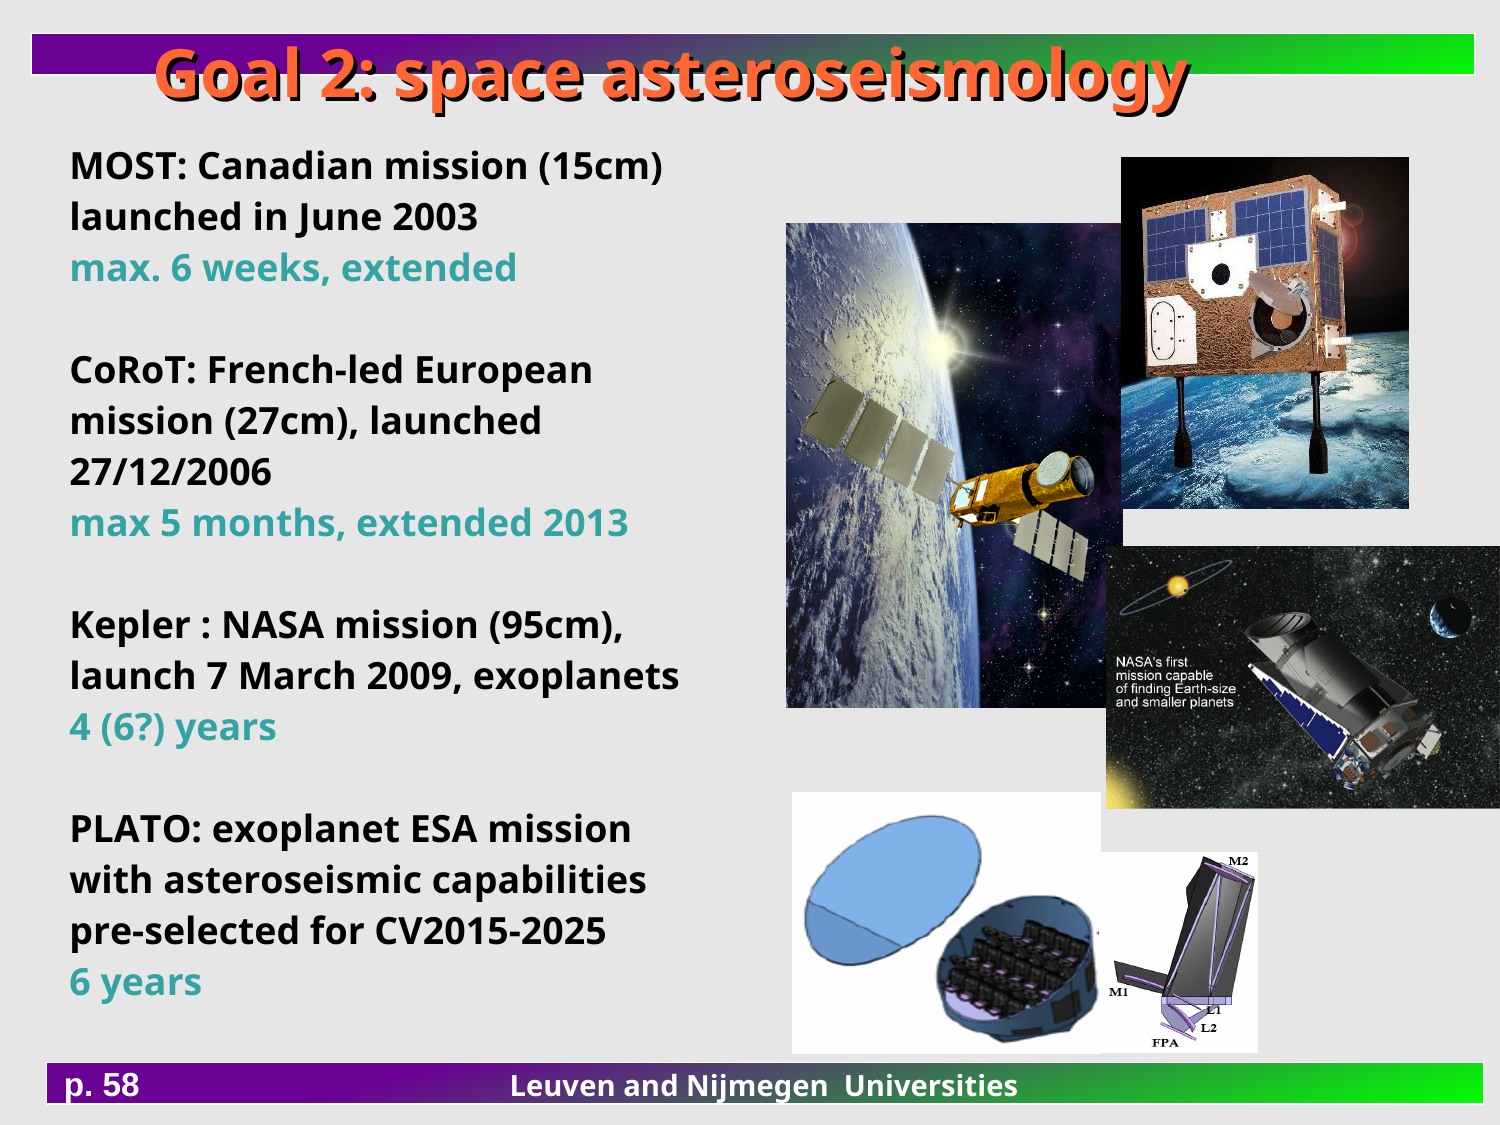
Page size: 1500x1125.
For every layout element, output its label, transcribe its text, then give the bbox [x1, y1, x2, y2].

picture [792, 792, 1258, 1054]
picture [786, 157, 1500, 809]
text_box MOST: Canadian mission (15cm) launched in June 2003 max. 6 weeks, extended CoRoT: French-led European mission (27cm), launched 27/12/2006 max 5 months, extended 2013 Kepler : NASA mission (95cm), launch 7 March 2009, exoplanets 4 (6?) years PLATO: exoplanet ESA mission with asteroseismic capabilities pre-selected for CV2015-2025 6 years [69, 139, 930, 1082]
title Goal 2: space asteroseismology [14, 0, 1500, 160]
